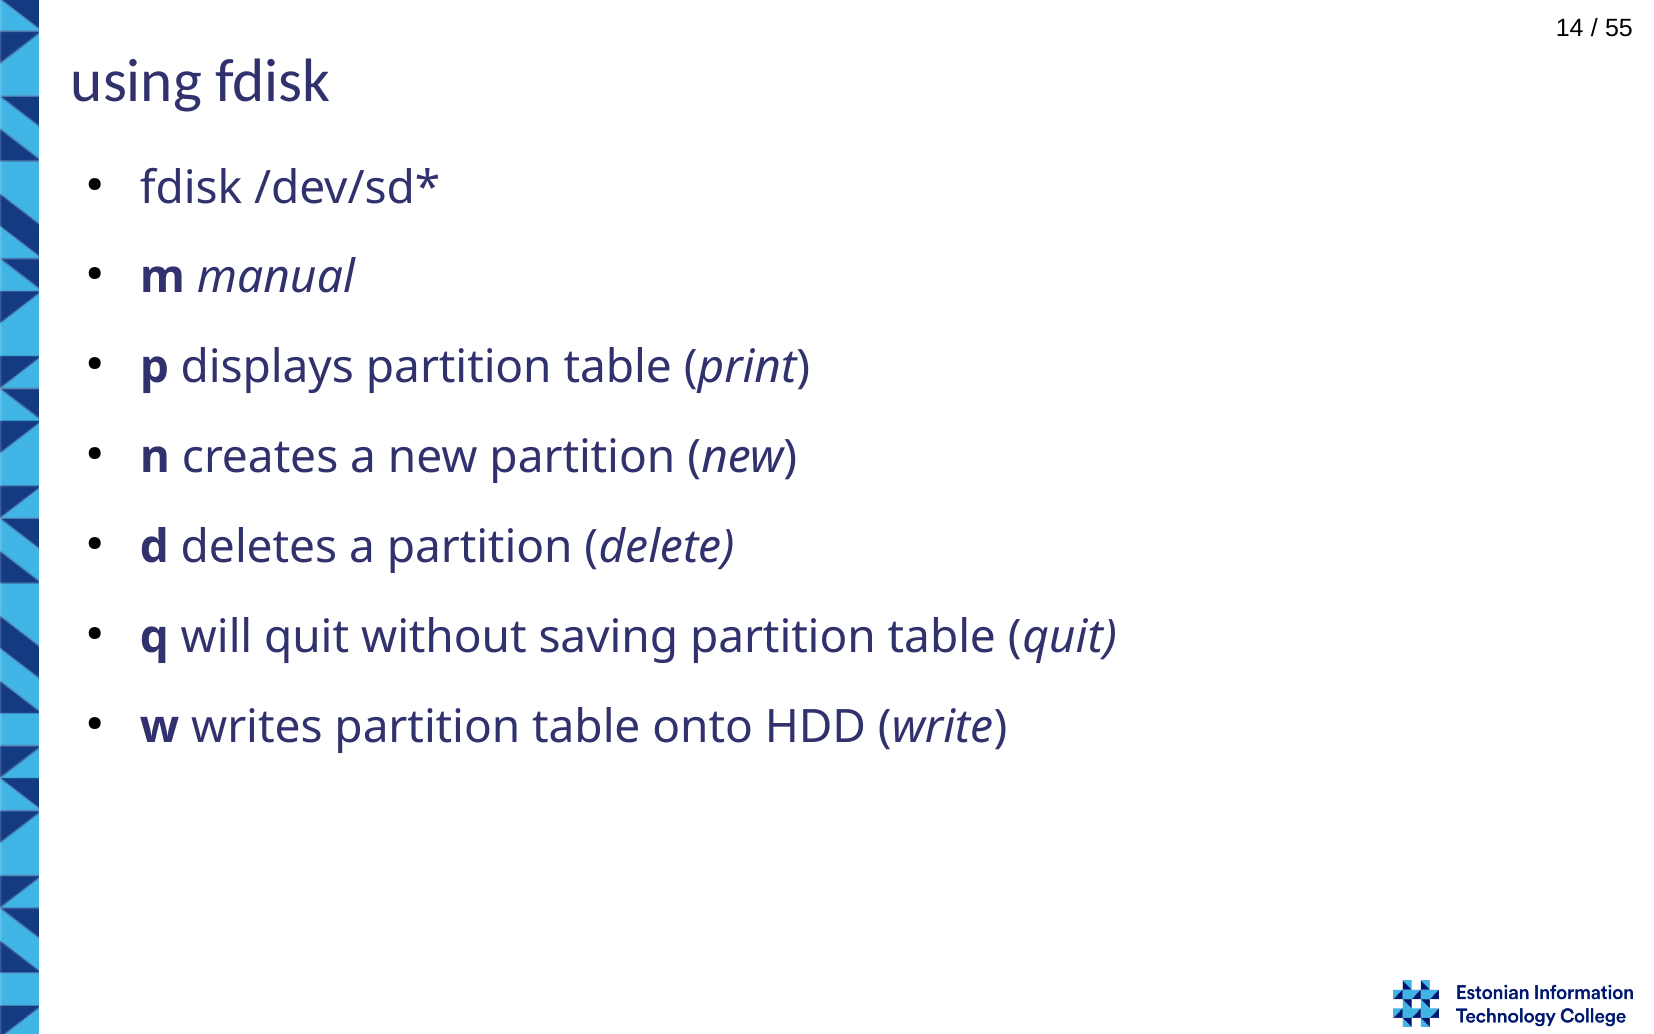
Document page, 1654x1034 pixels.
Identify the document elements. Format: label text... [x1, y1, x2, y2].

picture [1393, 980, 1633, 1027]
list fdisk /dev/sd* m manual p displays partition table (print) n creates a new partition (new) d deletes a partition (delete) q will quit without saving partition table (quit) w writes partition table onto HDD (write) [68, 153, 1630, 957]
title using fdisk [70, 41, 1630, 130]
